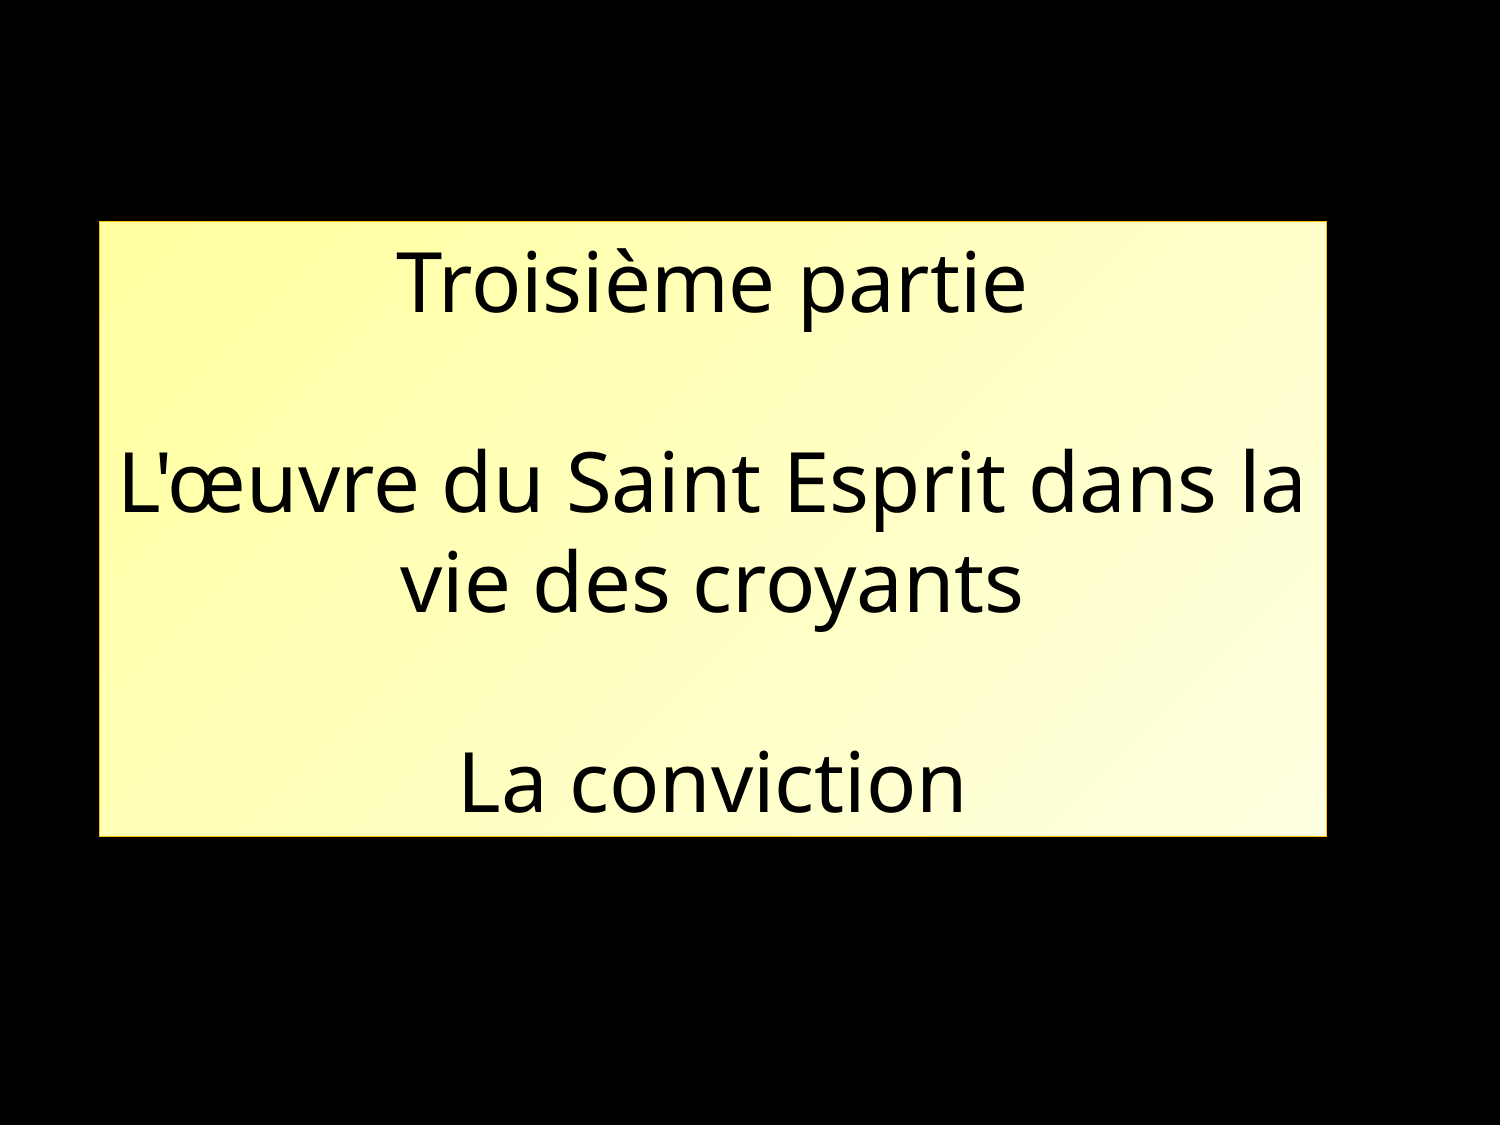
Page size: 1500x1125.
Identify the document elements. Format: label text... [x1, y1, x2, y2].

text_box Troisième partie L'œuvre du Saint Esprit dans la vie des croyants La conviction [99, 221, 1327, 837]
